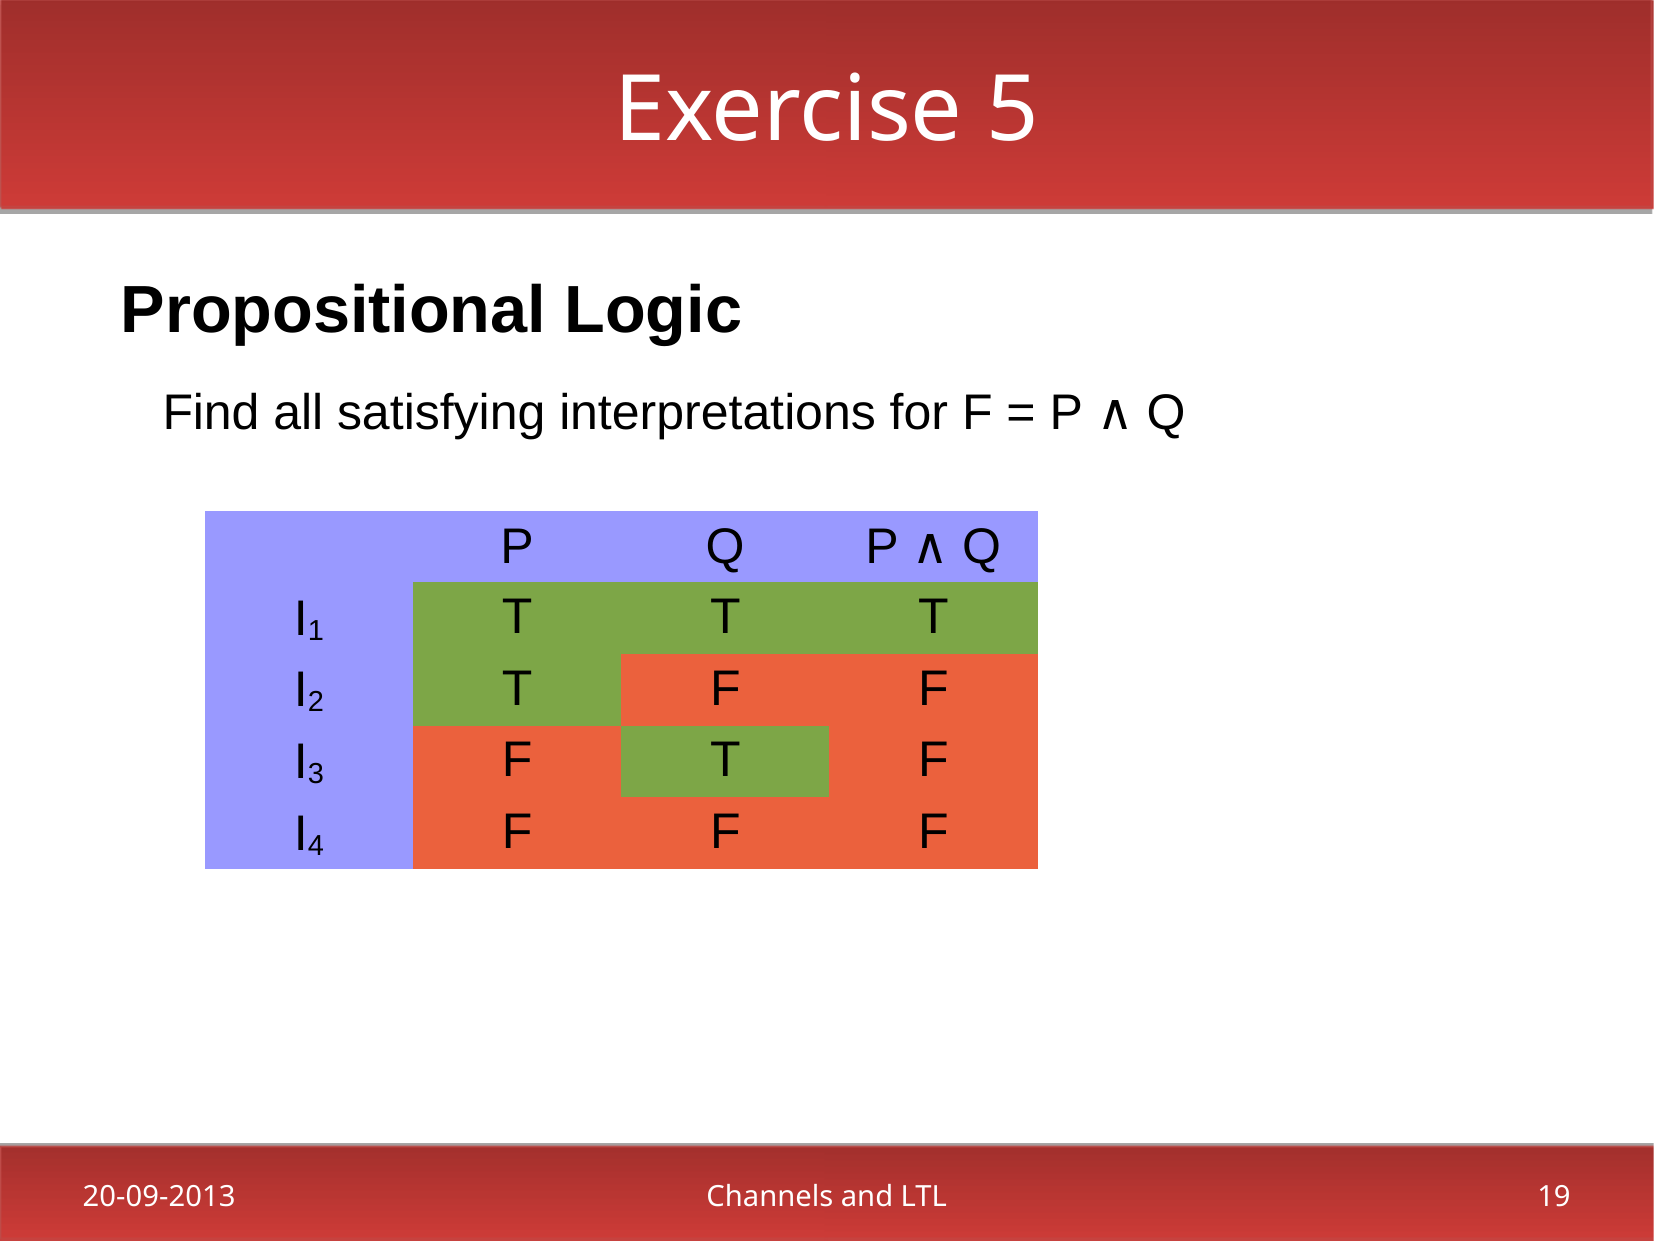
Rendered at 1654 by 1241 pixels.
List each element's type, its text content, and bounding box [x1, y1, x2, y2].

table_cell I4 [205, 797, 413, 869]
text_box Propositional Logic [105, 264, 759, 354]
table_cell I2 [205, 654, 413, 726]
table_cell F [621, 654, 829, 726]
table_cell T [621, 582, 829, 654]
table_cell I3 [205, 726, 413, 797]
picture [0, 0, 1654, 214]
picture [0, 1143, 1654, 1241]
table_cell F [413, 726, 621, 797]
table_cell T [829, 582, 1038, 654]
table_cell F [829, 726, 1038, 797]
title Exercise 5 [59, 31, 1595, 178]
table_header P [413, 511, 621, 582]
table_cell F [829, 654, 1038, 726]
table_header [205, 511, 413, 582]
table_header P ∧ Q [829, 511, 1038, 582]
table_cell F [413, 797, 621, 869]
table_cell T [413, 582, 621, 654]
table_cell T [413, 654, 621, 726]
text_box Find all satisfying interpretations for F = P ∧ Q [147, 377, 1202, 448]
table_cell T [621, 726, 829, 797]
table_cell F [829, 797, 1038, 869]
table_cell F [621, 797, 829, 869]
table_cell I1 [205, 582, 413, 654]
table_header Q [621, 511, 829, 582]
